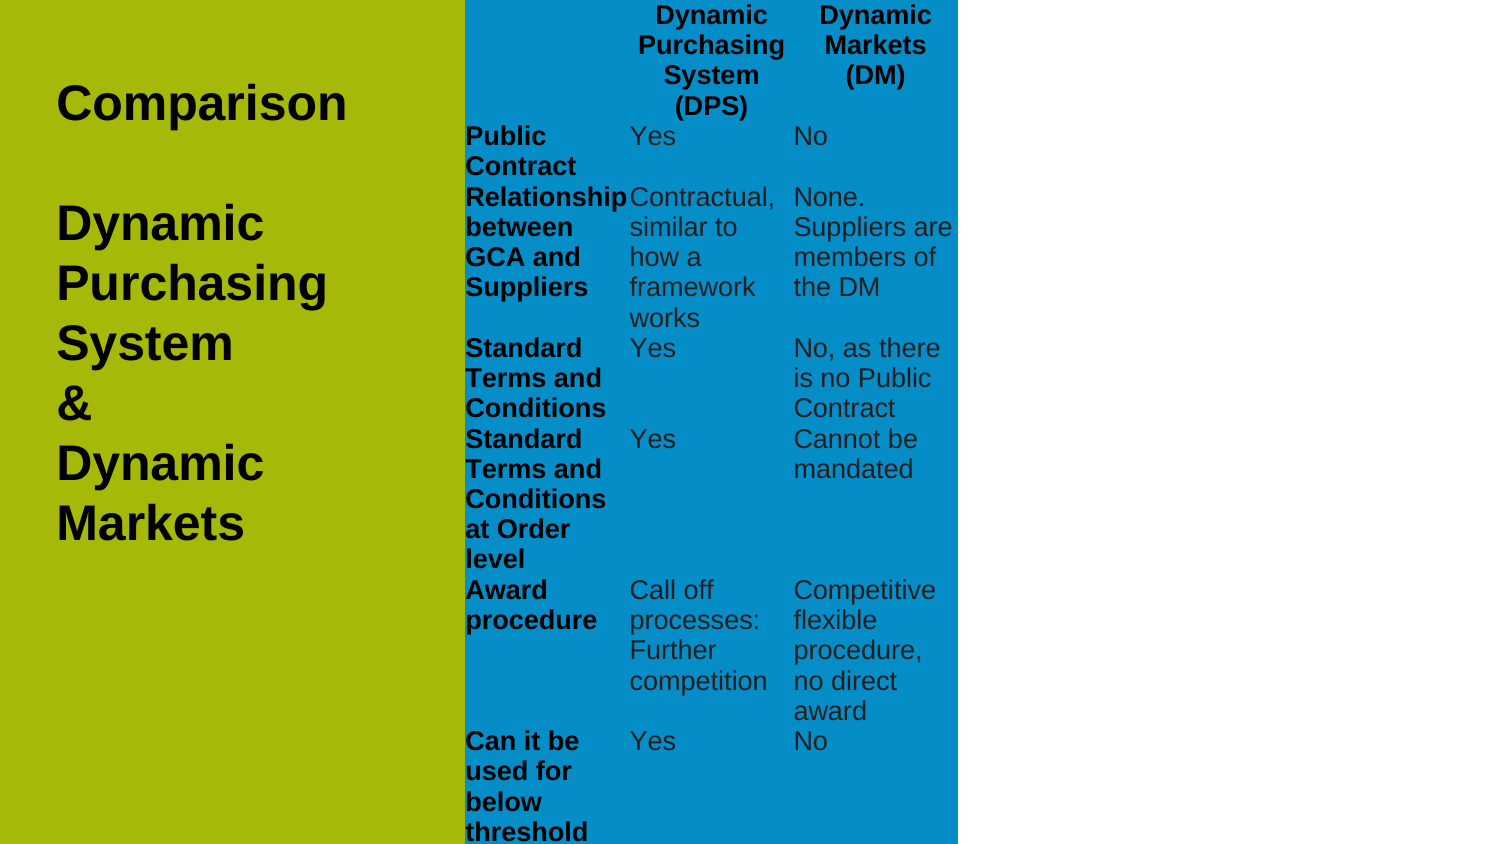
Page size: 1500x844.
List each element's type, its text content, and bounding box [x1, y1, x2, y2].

table_cell Standard Terms and Conditions at Order level [465, 424, 630, 575]
table_cell Yes [630, 726, 794, 844]
table_cell Call off processes: Further competition [630, 575, 794, 726]
table_cell Yes [630, 121, 794, 182]
table_cell Award procedure [465, 575, 630, 726]
table_cell No [794, 726, 958, 844]
table_header Dynamic Markets (DM) [794, 0, 958, 121]
table_cell No, as there is no Public Contract [794, 333, 958, 424]
table_cell No [794, 121, 958, 182]
table_cell Can it be used for below threshold contracts? [465, 726, 630, 844]
title Comparison Dynamic Purchasing System & Dynamic Markets [56, 70, 433, 546]
table_cell Standard Terms and Conditions [465, 333, 630, 424]
table_cell None. Suppliers are members of the DM [794, 182, 958, 333]
table_cell Cannot be mandated [794, 424, 958, 575]
table_cell Competitive flexible procedure, no direct award [794, 575, 958, 726]
table_cell Relationship between GCA and Suppliers [465, 182, 630, 333]
table_cell Yes [630, 333, 794, 424]
table_header [465, 0, 630, 121]
table_cell Yes [630, 424, 794, 575]
table_cell Contractual, similar to how a framework works [630, 182, 794, 333]
table_cell Public Contract [465, 121, 630, 182]
table_header Dynamic Purchasing System (DPS) [630, 0, 794, 121]
